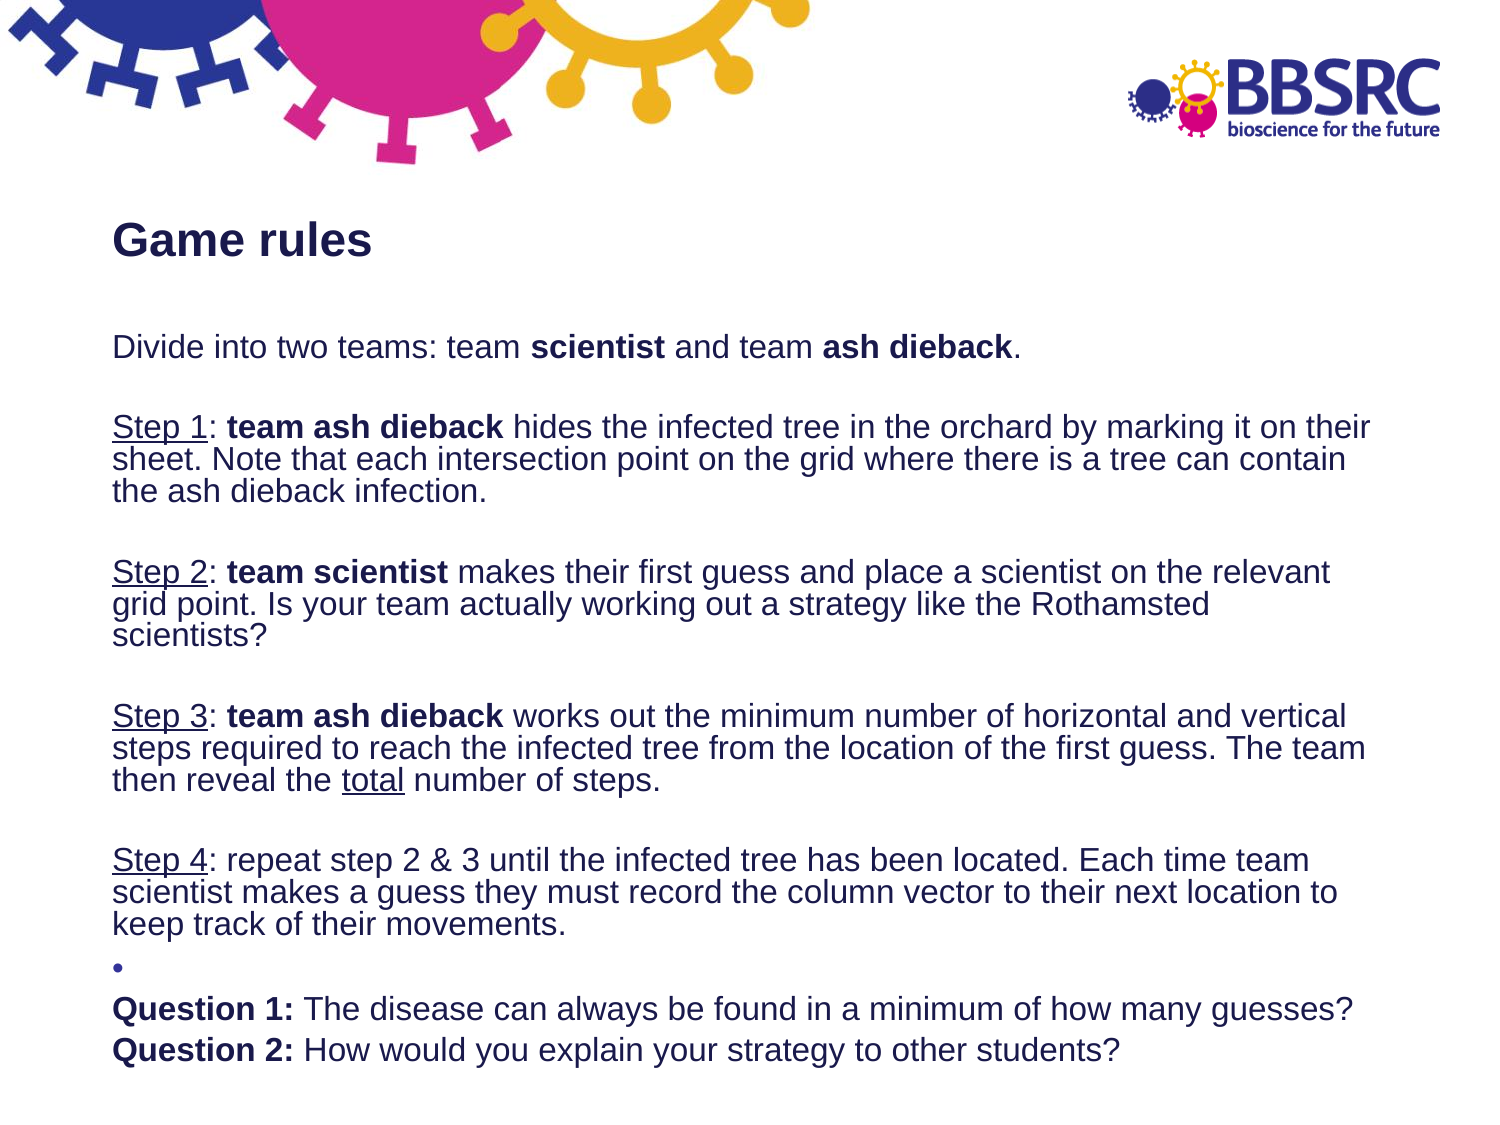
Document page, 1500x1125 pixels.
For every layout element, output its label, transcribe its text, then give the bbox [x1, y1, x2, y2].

list Game rules Divide into two teams: team scientist and team ash dieback. Step 1: team ash dieback hides the infected tree in the orchard by marking it on their sheet. Note that each intersection point on the grid where there is a tree can contain the ash dieback infection. Step 2: team scientist makes their first guess and place a scientist on the relevant grid point. Is your team actually working out a strategy like the Rothamsted scientists? Step 3: team ash dieback works out the minimum number of horizontal and vertical steps required to reach the infected tree from the location of the first guess. The team then reveal the total number of steps. Step 4: repeat step 2 & 3 until the infected tree has been located. Each time team scientist makes a guess they must record the column vector to their next location to keep track of their movements. Question 1: The disease can always be found in a minimum of how many guesses? Question 2: How would you explain your strategy to other students? [112, 219, 1377, 1095]
